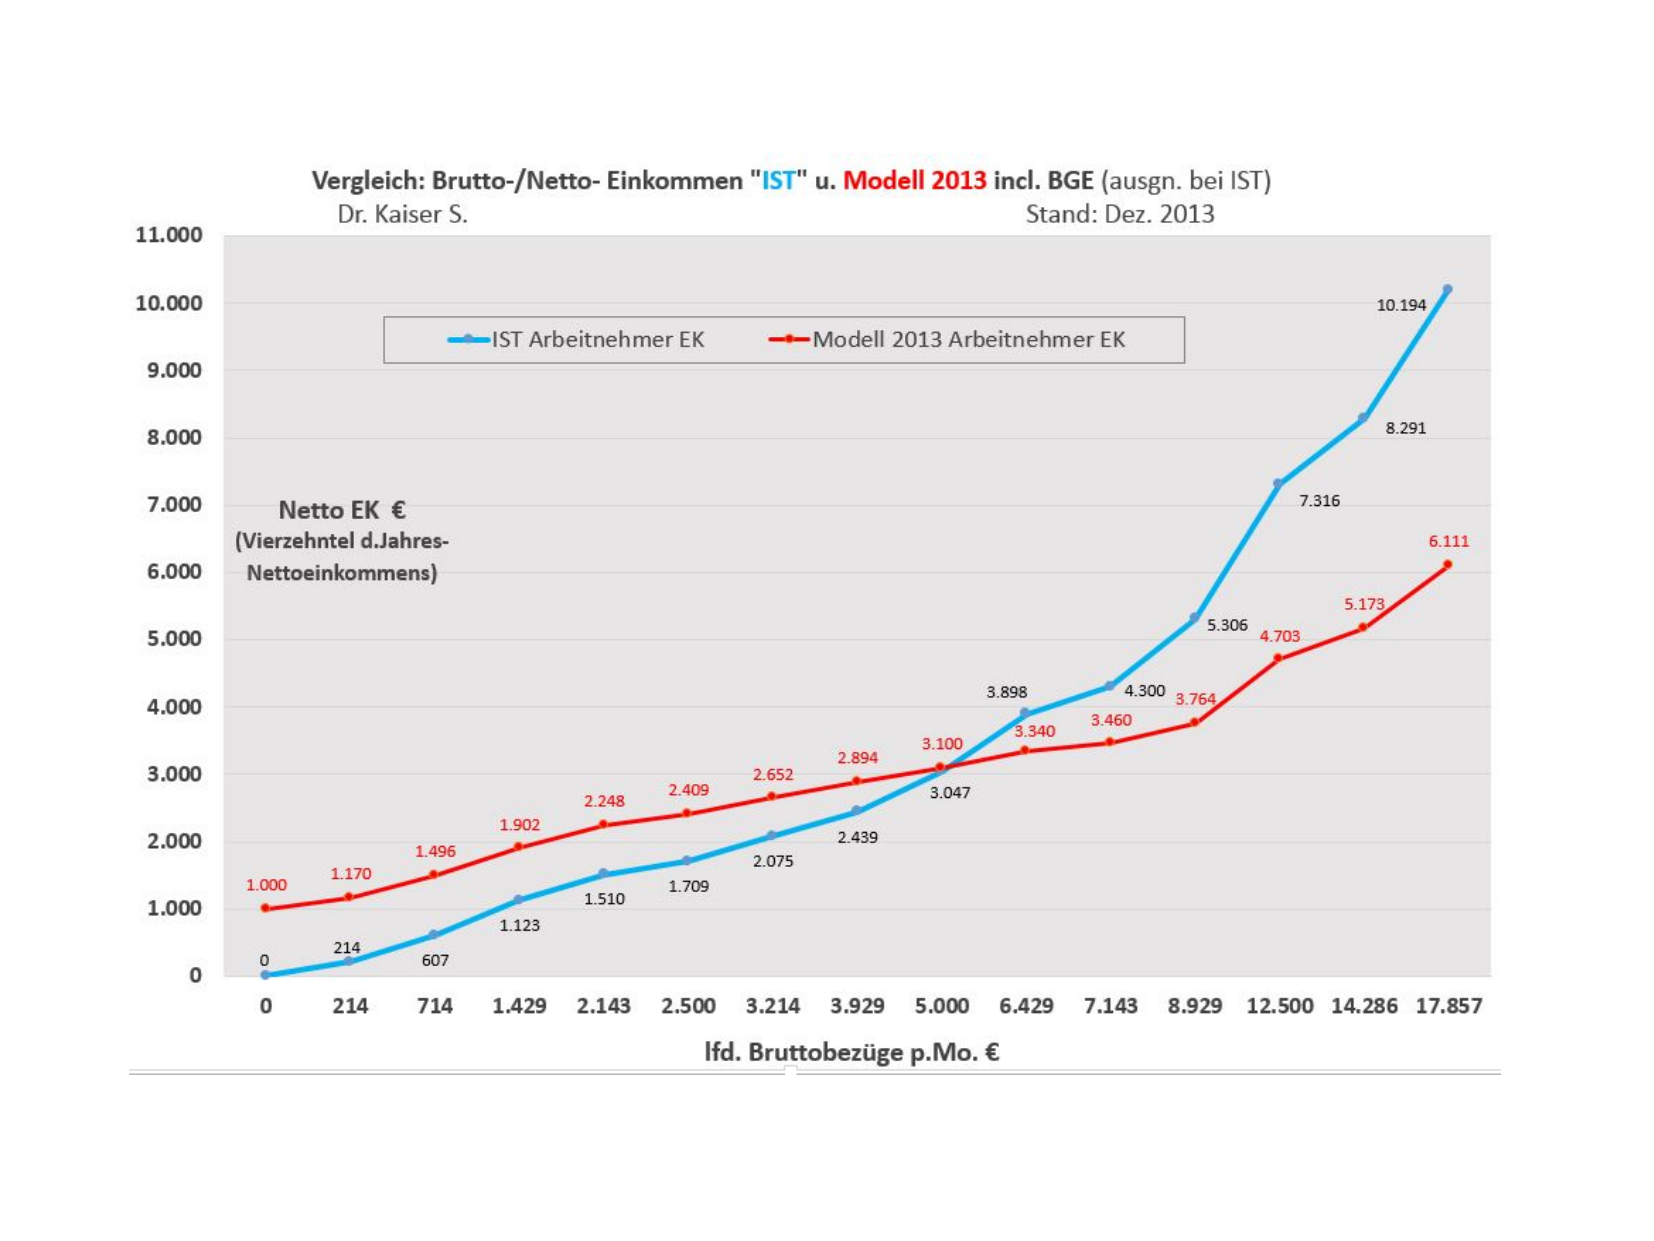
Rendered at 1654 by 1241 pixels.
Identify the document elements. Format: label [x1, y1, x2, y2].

picture [129, 153, 1501, 1076]
